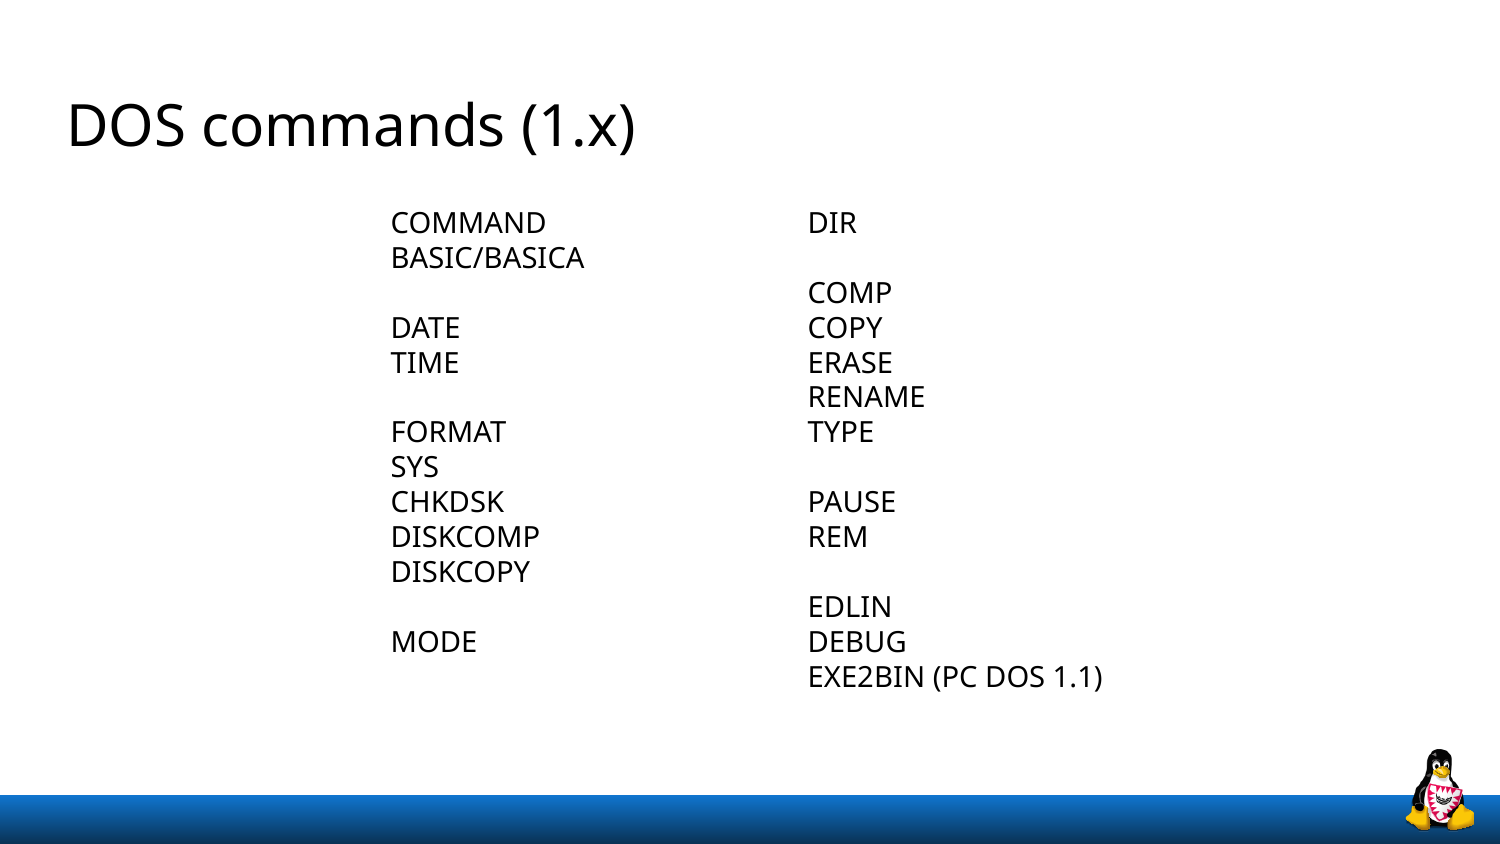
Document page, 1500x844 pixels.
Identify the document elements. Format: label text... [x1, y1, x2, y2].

picture [1399, 749, 1480, 830]
title DOS commands (1.x) [51, 72, 1449, 167]
list DIR COMP COPY ERASE RENAME TYPE PAUSE REM EDLIN DEBUG EXE2BIN (PC DOS 1.1) [792, 189, 1449, 750]
list COMMAND BASIC/BASICA DATE TIME FORMAT SYS CHKDSK DISKCOMP DISKCOPY MODE [375, 189, 708, 750]
